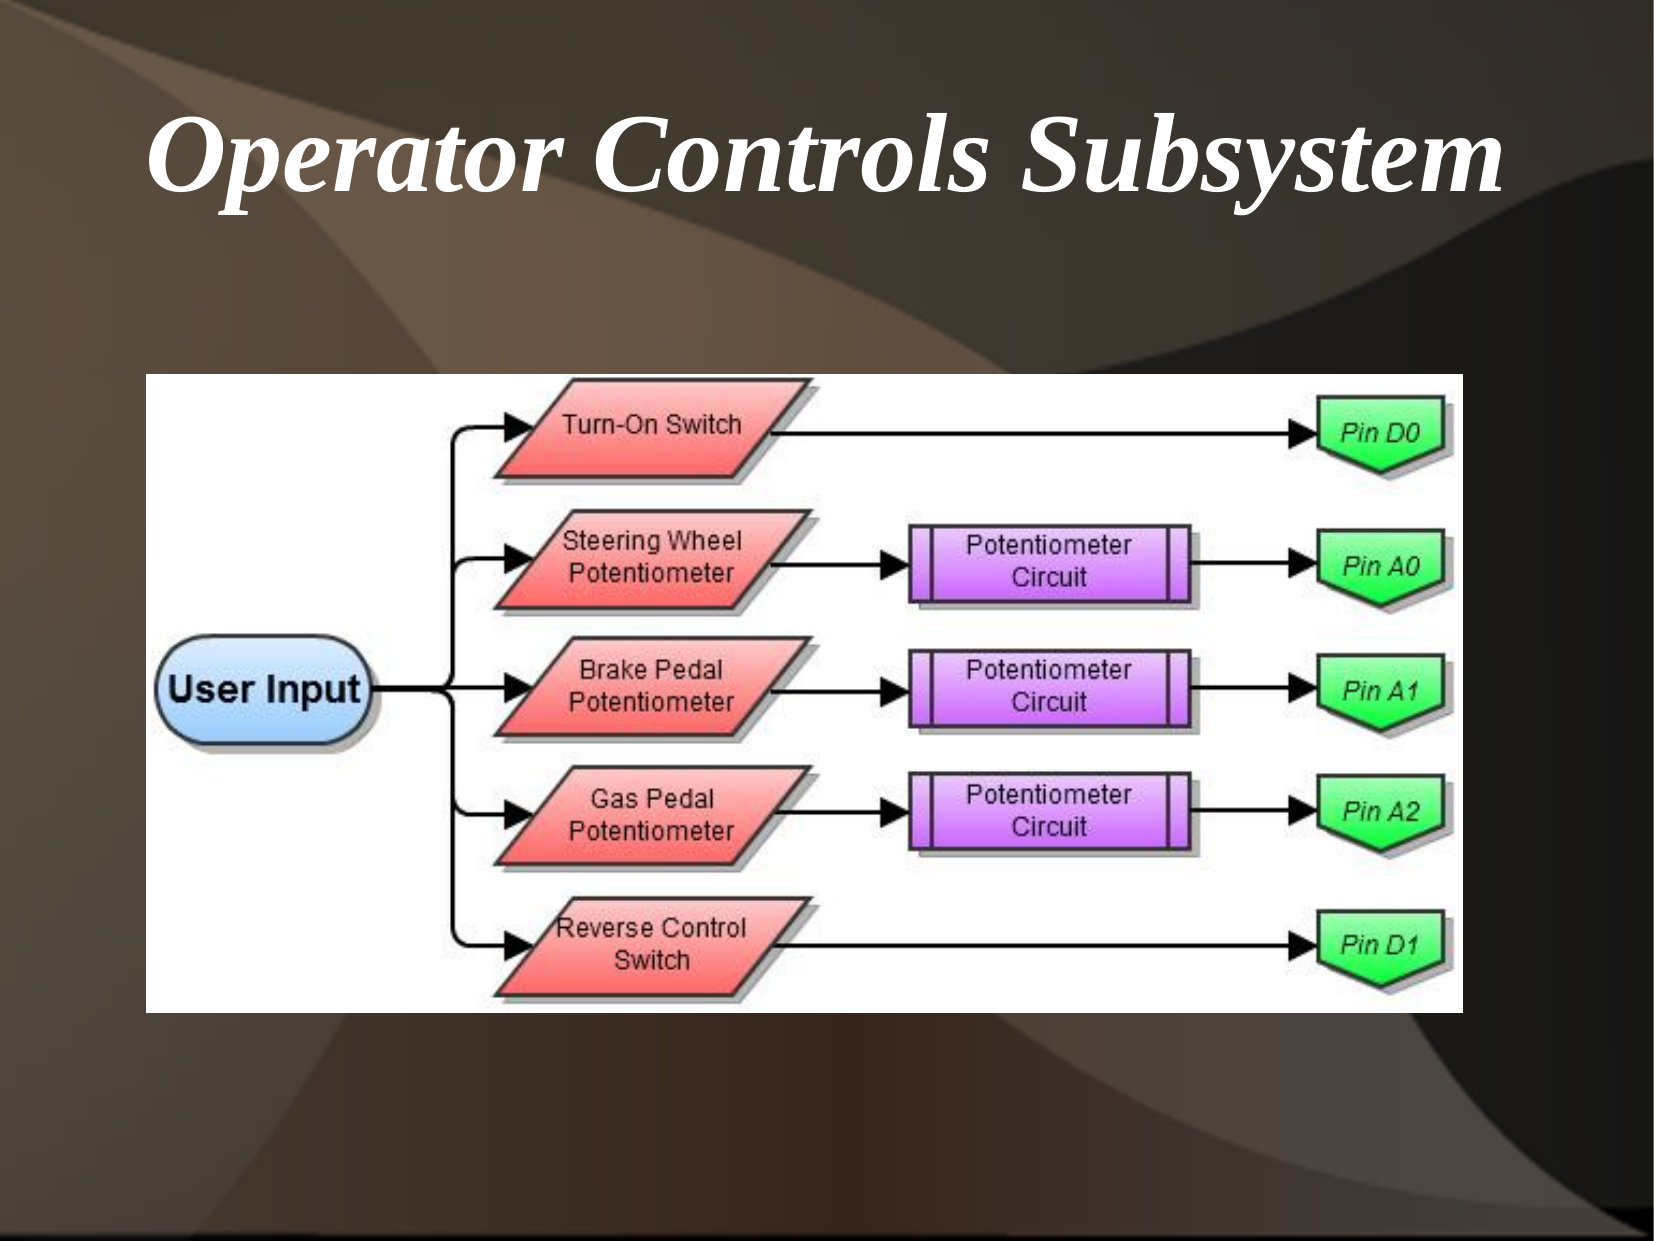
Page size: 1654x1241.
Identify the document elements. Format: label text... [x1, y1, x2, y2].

title Operator Controls Subsystem [82, 49, 1571, 257]
picture [0, 0, 1654, 1241]
